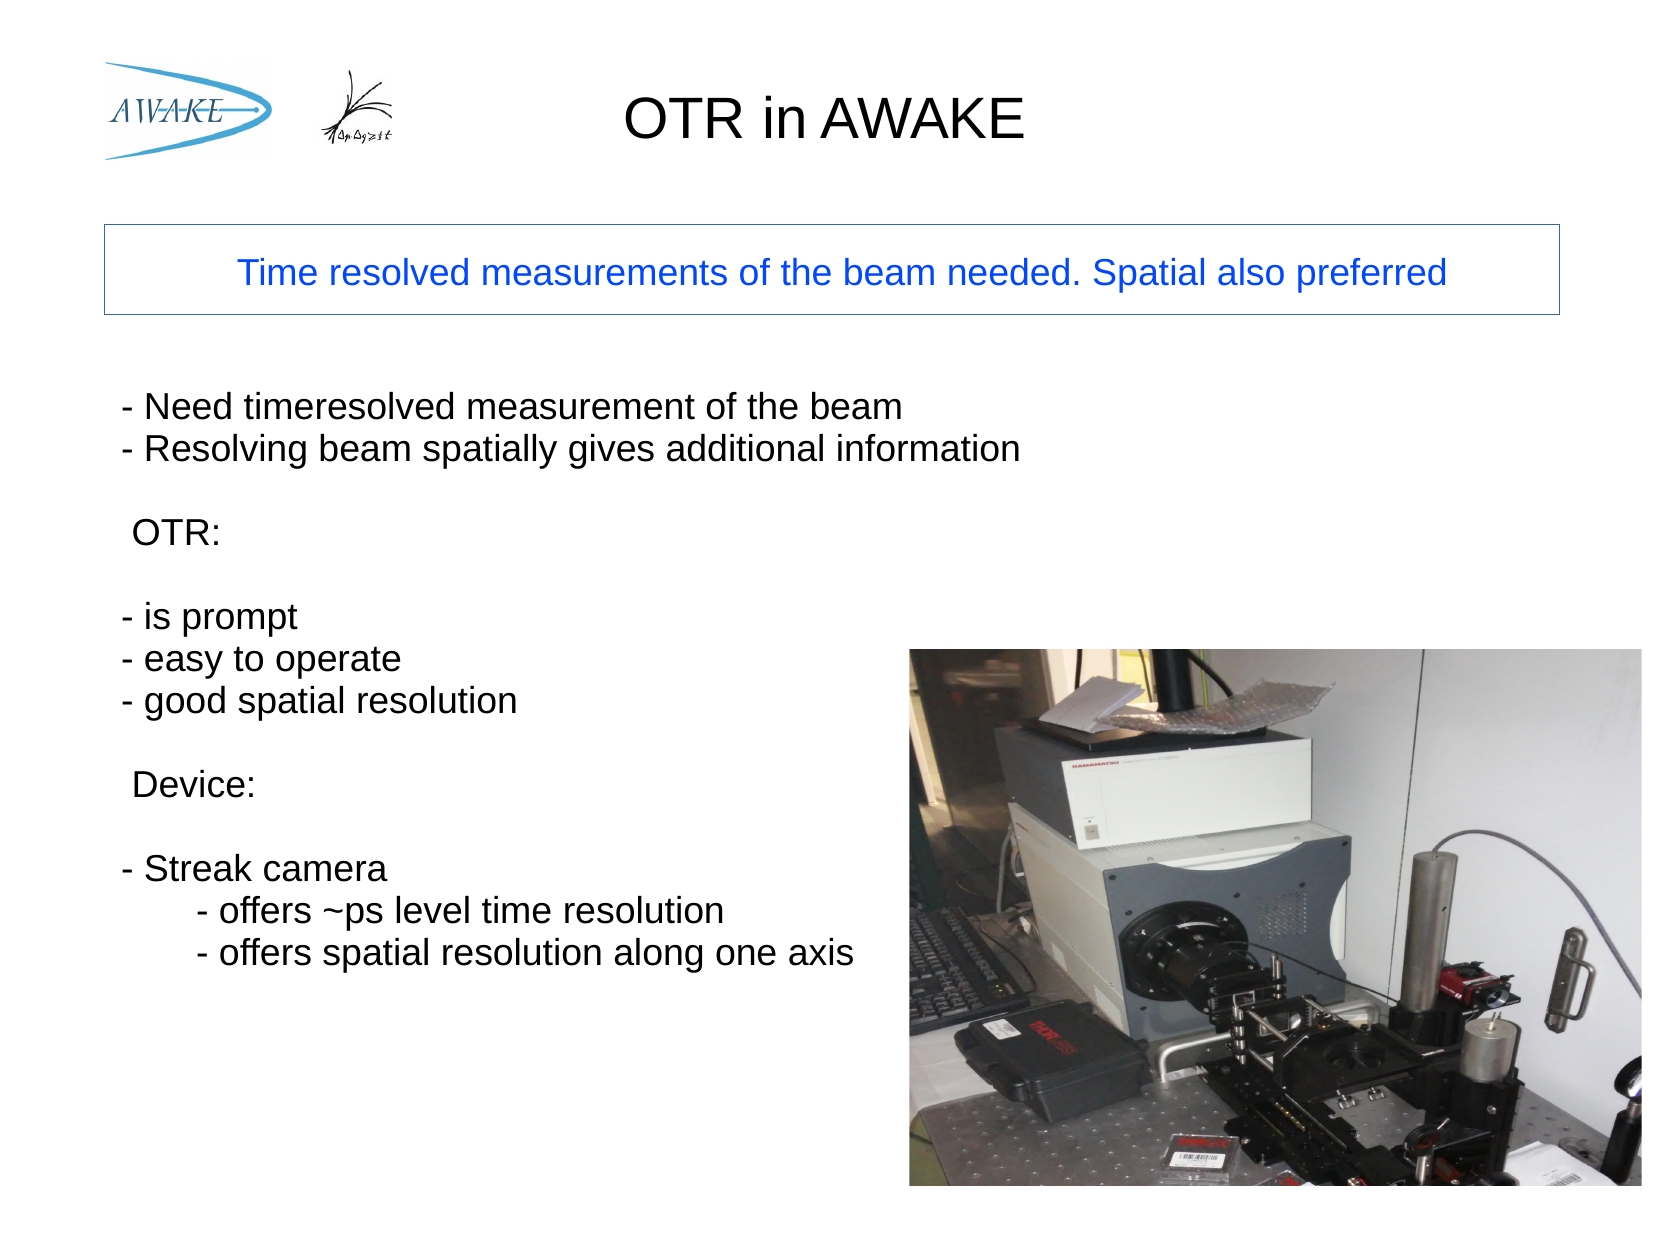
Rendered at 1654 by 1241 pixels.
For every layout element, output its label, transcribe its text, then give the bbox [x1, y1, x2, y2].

picture [909, 649, 1642, 1186]
text_box Time resolved measurements of the beam needed. Spatial also preferred [134, 240, 1515, 339]
picture [318, 70, 374, 144]
text_box - Need timeresolved measurement of the beam - Resolving beam spatially gives additional information OTR: - is prompt - easy to operate - good spatial resolution Device: - Streak camera - offers ~ps level time resolution - offers spatial resolution along one axis [106, 377, 1560, 981]
text_box OTR in AWAKE [374, 49, 1275, 180]
picture [105, 62, 272, 160]
